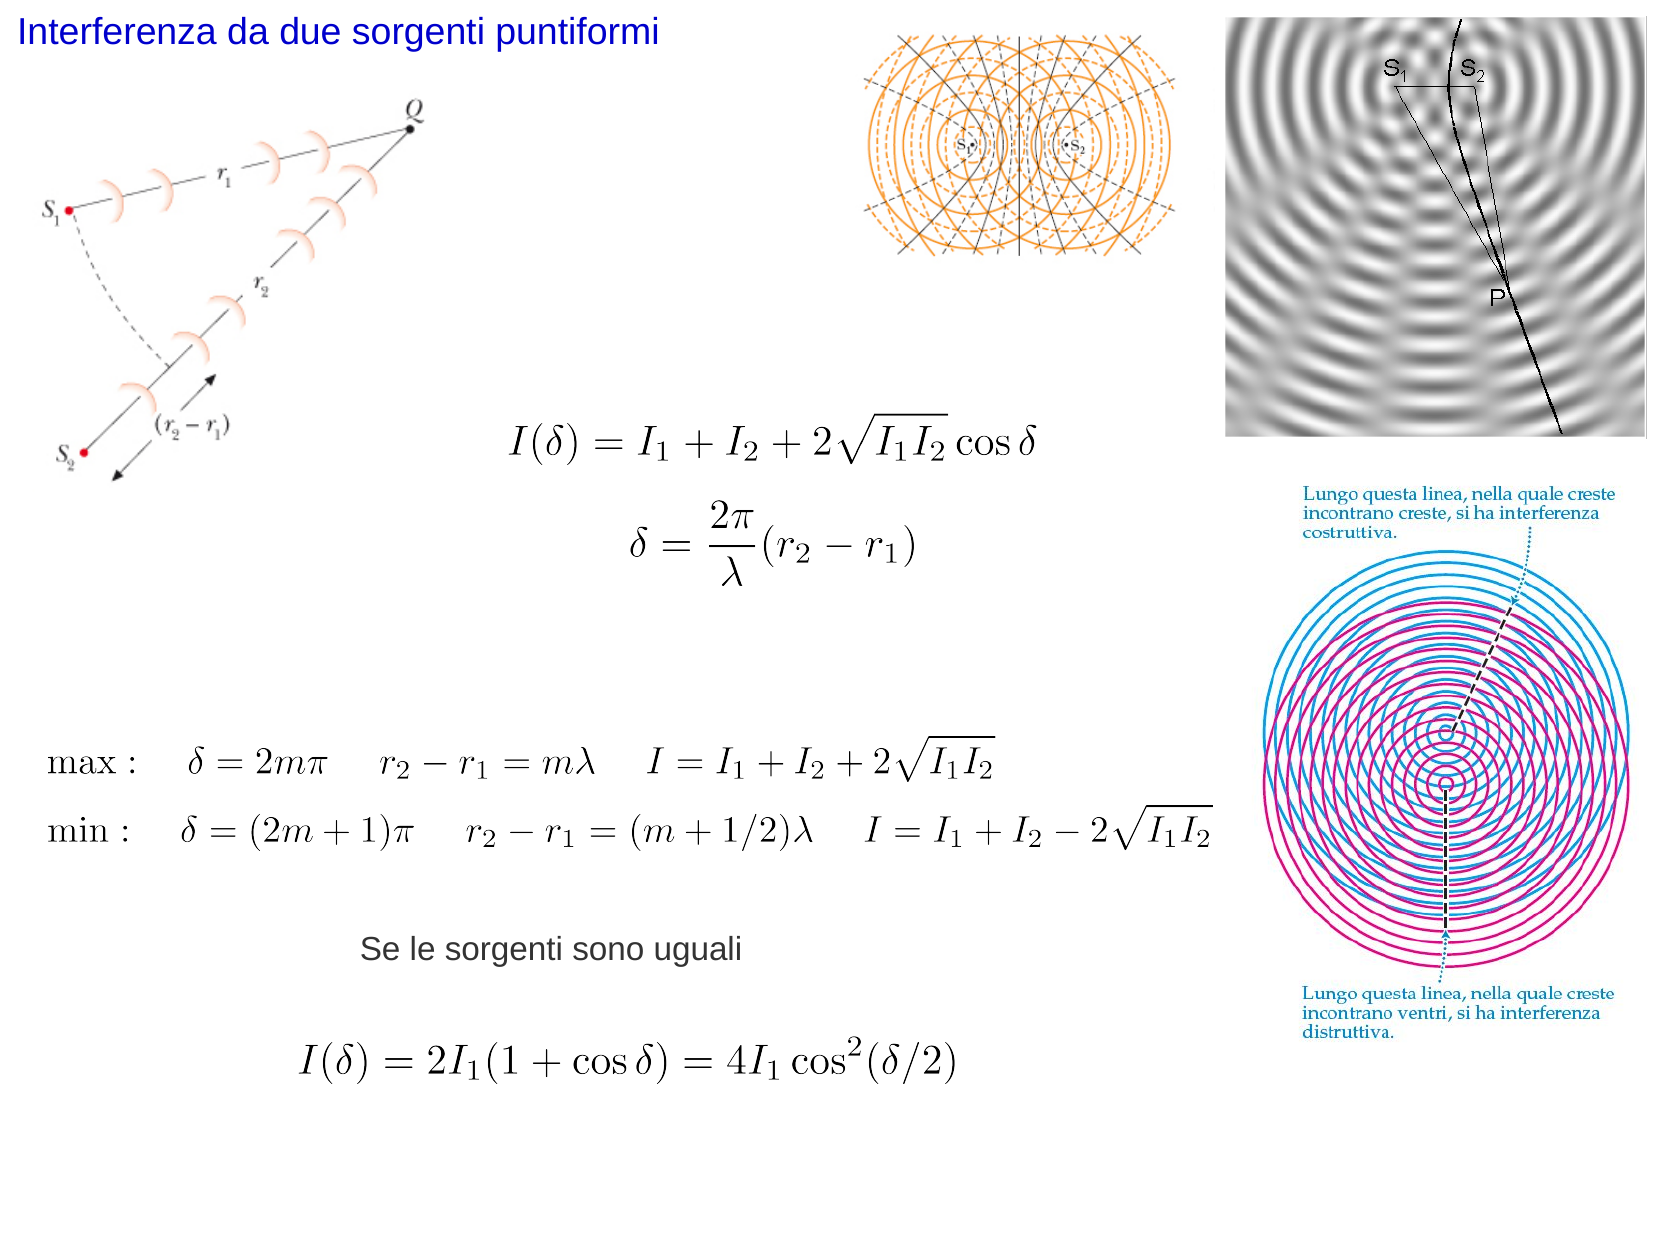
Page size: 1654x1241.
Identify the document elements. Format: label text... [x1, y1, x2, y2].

text_box Se le sorgenti sono uguali [345, 923, 886, 976]
picture [30, 89, 429, 492]
picture [830, 14, 1215, 286]
picture [48, 805, 1213, 852]
picture [630, 499, 916, 586]
text_box Interferenza da due sorgenti puntiformi [2, 3, 721, 61]
picture [48, 735, 996, 782]
picture [1245, 477, 1639, 1051]
picture [1222, 14, 1647, 441]
picture [508, 412, 1038, 465]
picture [298, 1035, 955, 1084]
